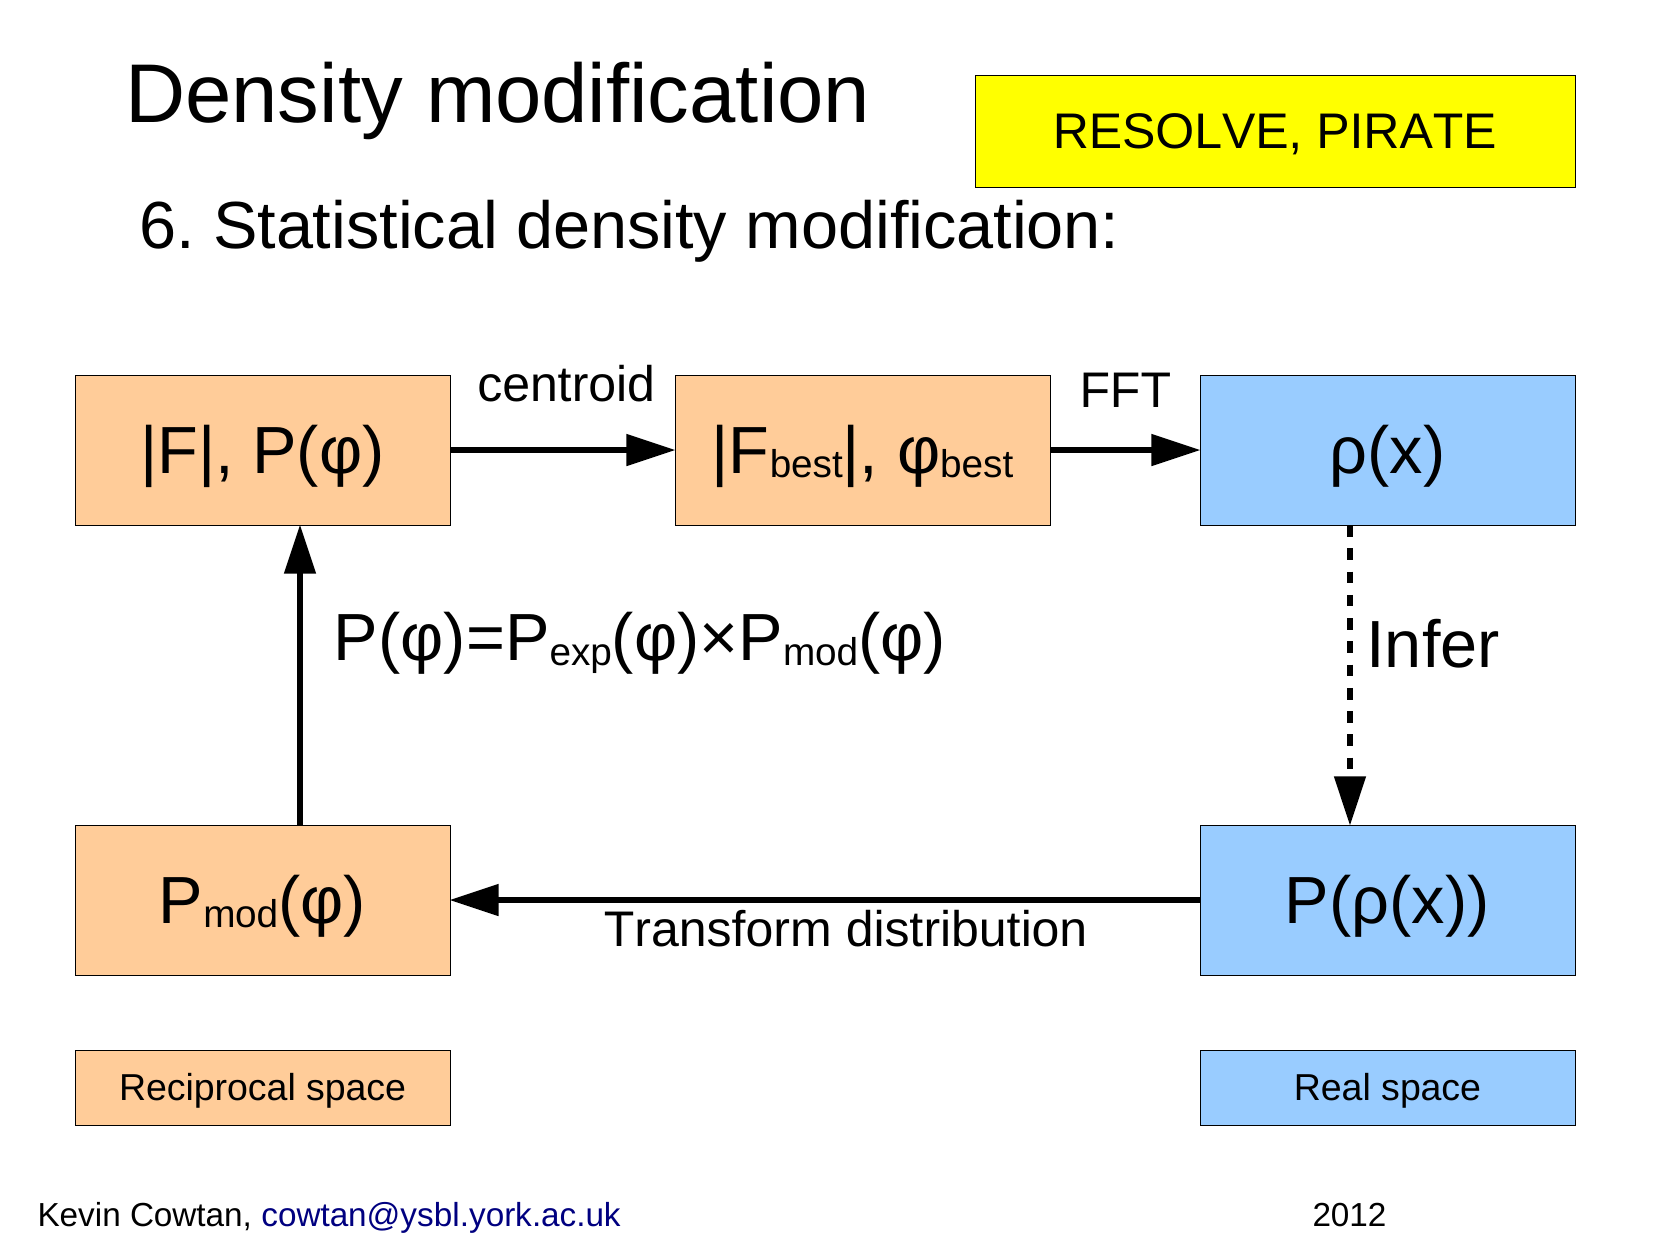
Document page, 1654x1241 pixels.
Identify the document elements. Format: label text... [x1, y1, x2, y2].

text_box Reciprocal space [75, 1050, 451, 1126]
text_box Pmod(φ) [75, 825, 451, 976]
text_box centroid [477, 355, 656, 412]
text_box RESOLVE, PIRATE [975, 75, 1576, 188]
text_box |Fbest|, φbest [675, 375, 1051, 526]
title Density modification [125, 37, 1538, 151]
list 6. Statistical density modification: [121, 187, 1534, 1127]
text_box |F|, P(φ) [75, 375, 451, 526]
text_box Real space [1200, 1050, 1576, 1126]
text_box FFT [1079, 362, 1172, 419]
text_box Infer [1366, 606, 1501, 682]
text_box ρ(x) [1200, 375, 1576, 526]
text_box P(φ)=Pexp(φ)×Pmod(φ) [333, 600, 947, 697]
text_box P(ρ(x)) [1200, 825, 1576, 976]
text_box Transform distribution [603, 900, 1088, 957]
